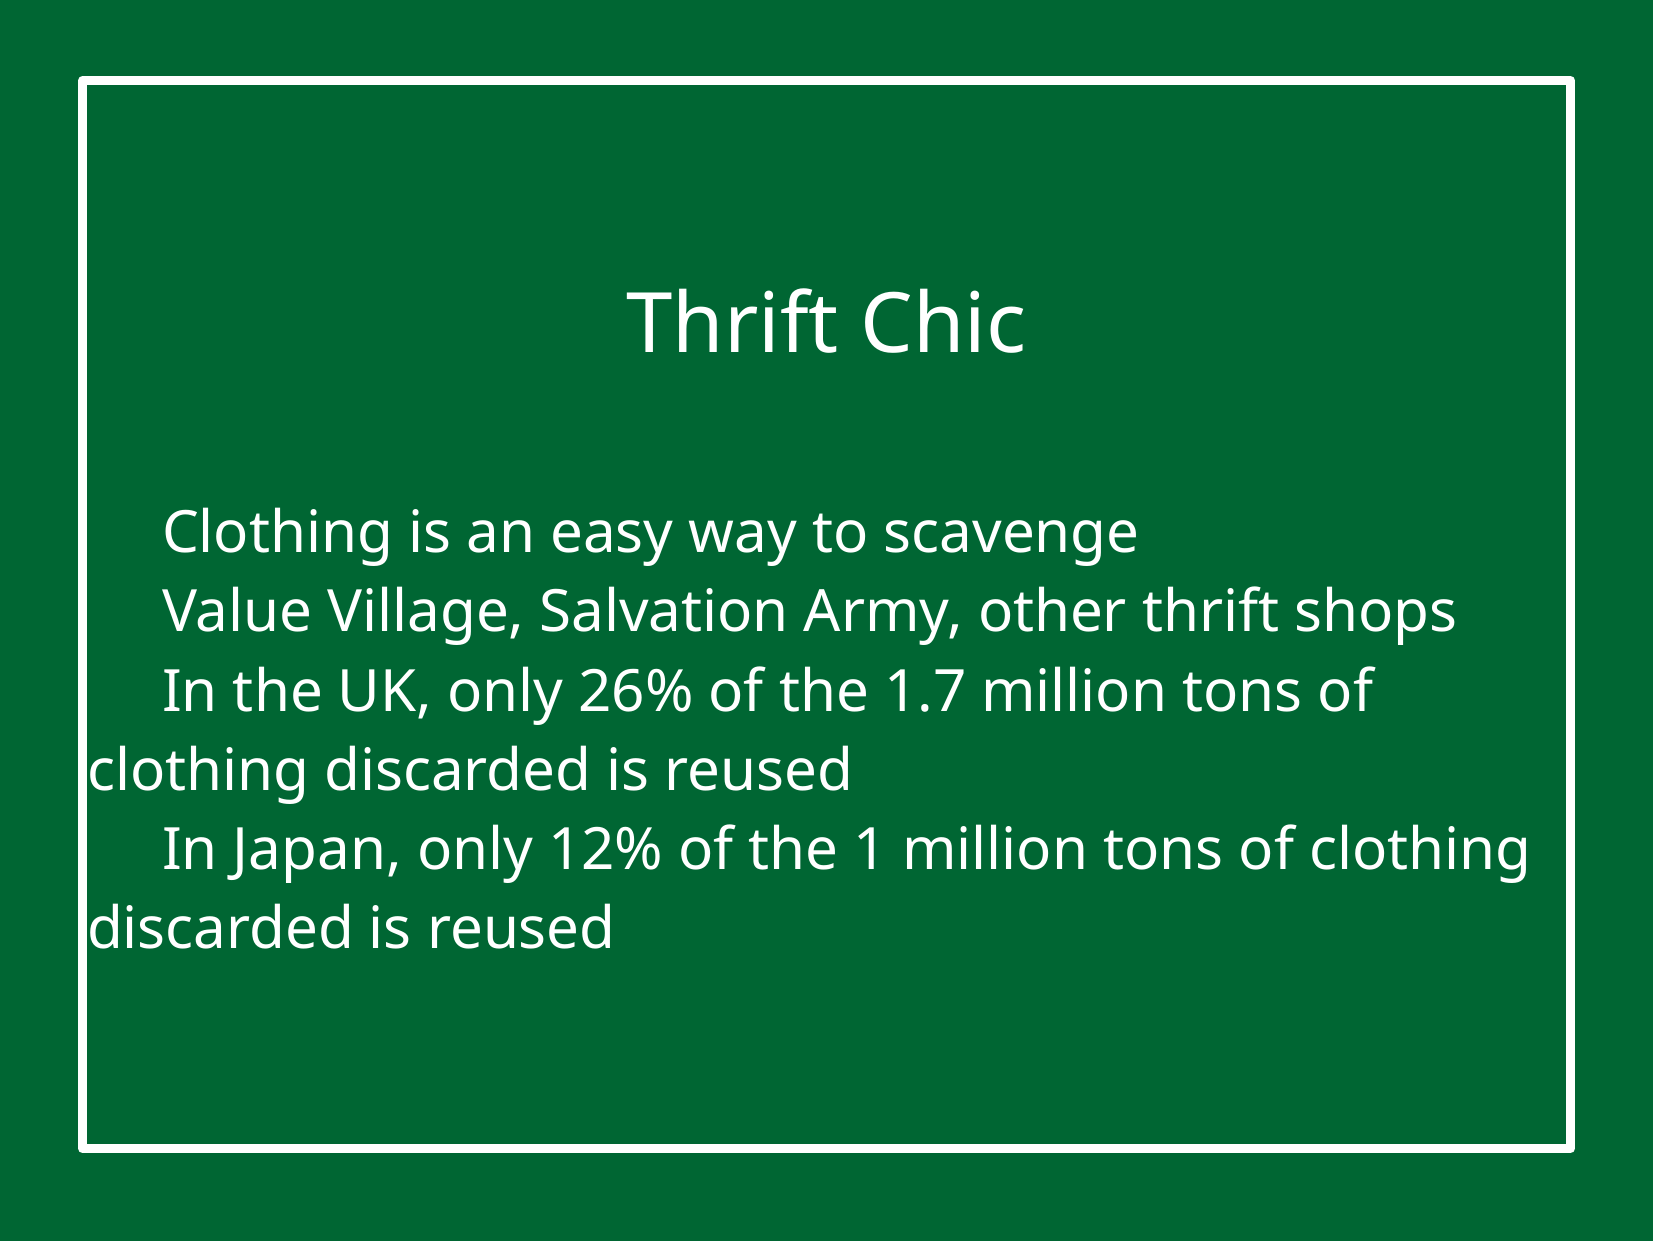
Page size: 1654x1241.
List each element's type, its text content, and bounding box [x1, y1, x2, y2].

text_box Thrift Chic Clothing is an easy way to scavenge Value Village, Salvation Army, other thrift shops In the UK, only 26% of the 1.7 million tons of clothing discarded is reused In Japan, only 12% of the 1 million tons of clothing discarded is reused [82, 80, 1571, 1149]
